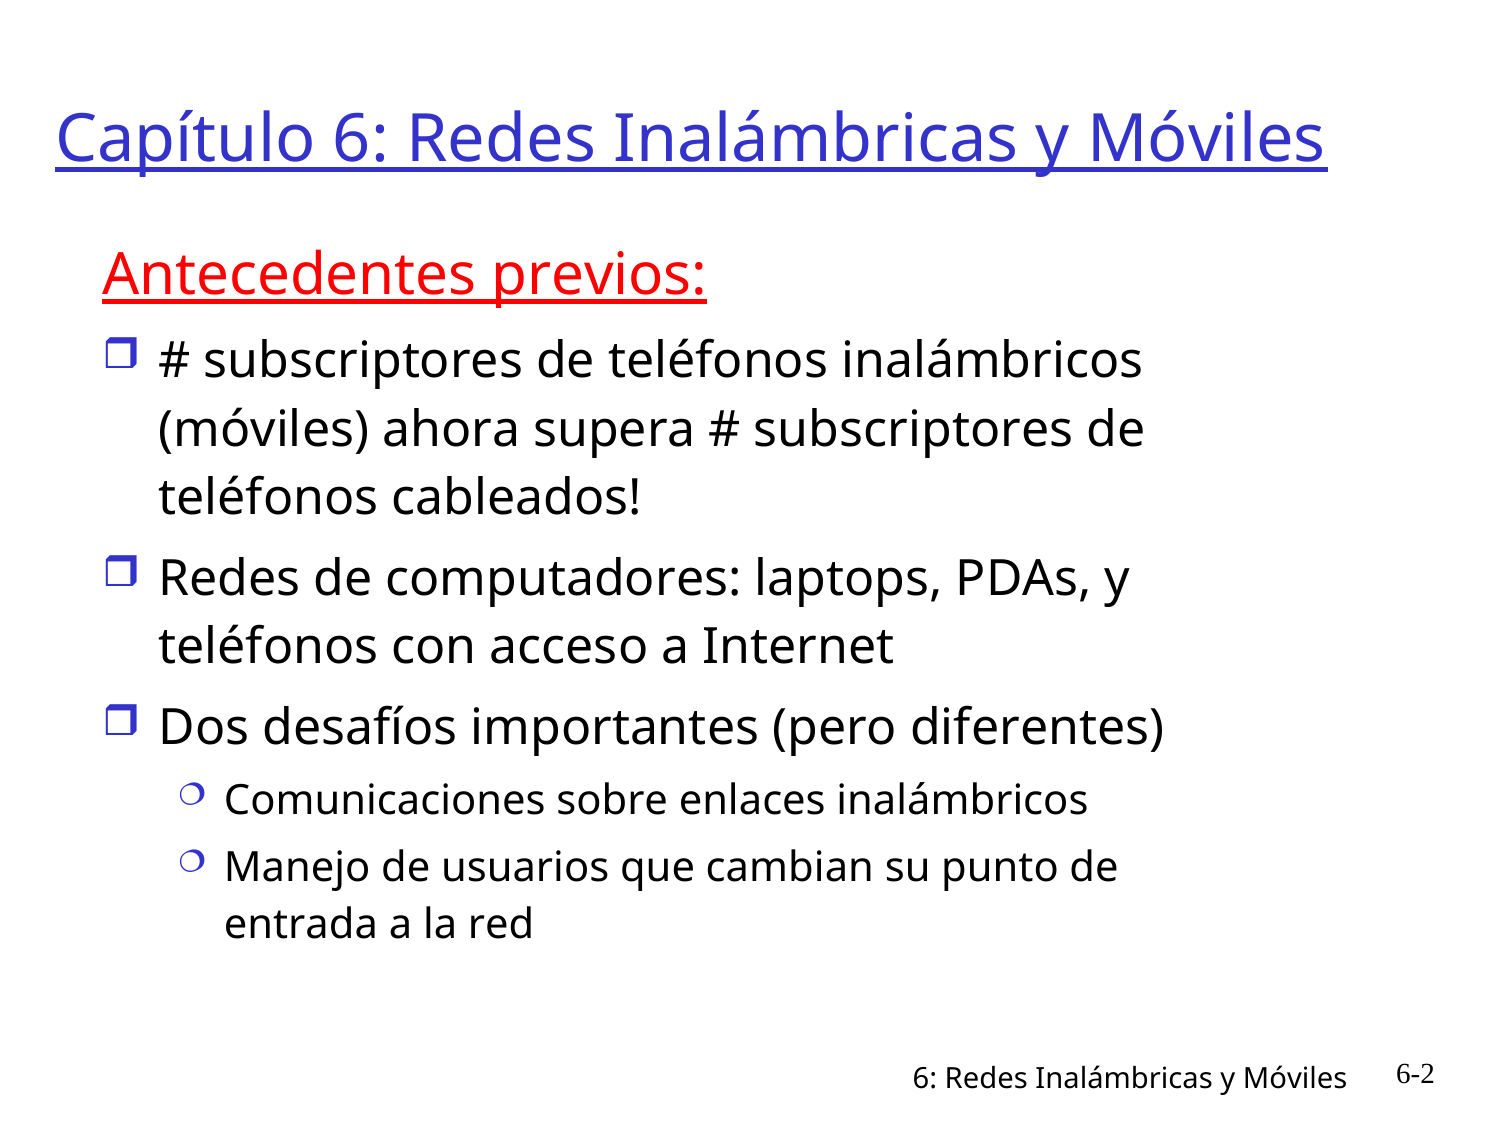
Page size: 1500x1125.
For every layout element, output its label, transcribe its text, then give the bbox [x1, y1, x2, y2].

list Antecedentes previos: # subscriptores de teléfonos inalámbricos (móviles) ahora supera # subscriptores de teléfonos cableados! Redes de computadores: laptops, PDAs, y teléfonos con acceso a Internet Dos desafíos importantes (pero diferentes) Comunicaciones sobre enlaces inalámbricos Manejo de usuarios que cambian su punto de entrada a la red [87, 224, 1286, 988]
title Capítulo 6: Redes Inalámbricas y Móviles [40, 41, 1453, 230]
